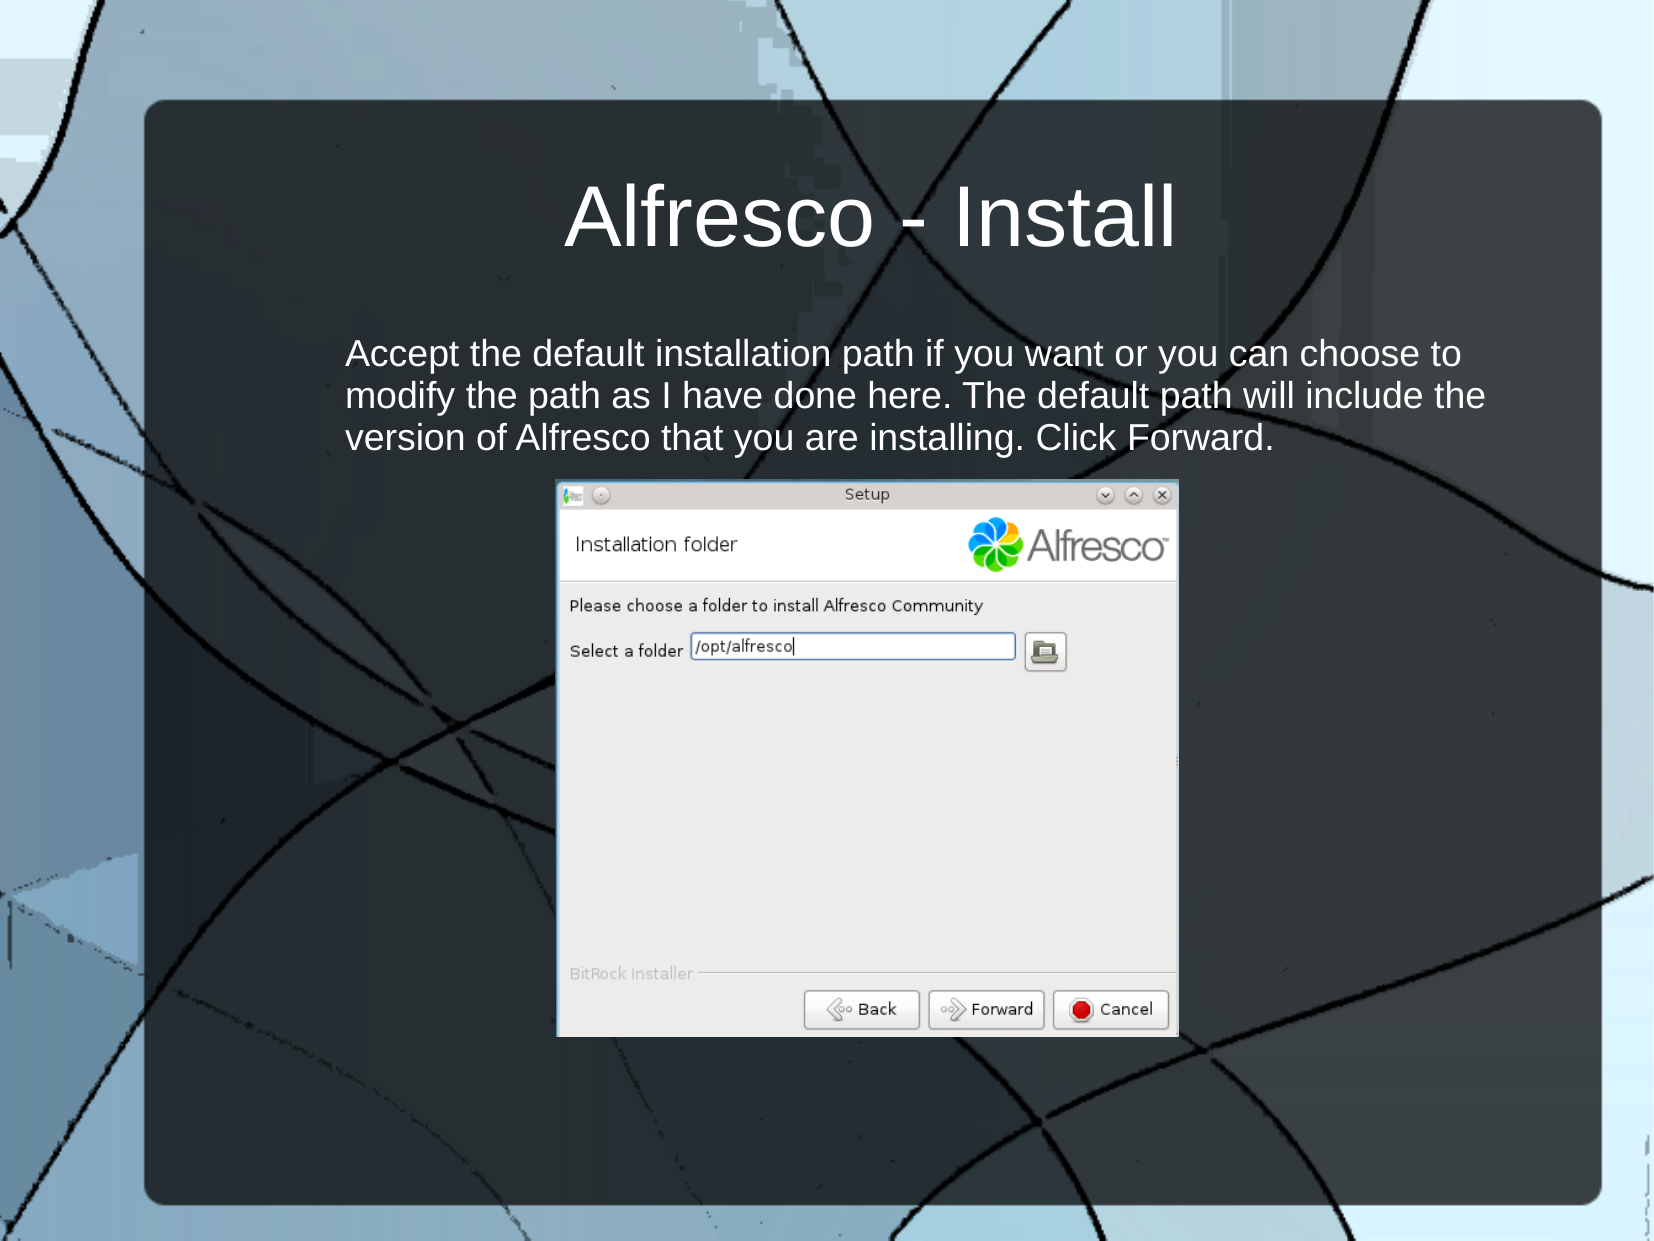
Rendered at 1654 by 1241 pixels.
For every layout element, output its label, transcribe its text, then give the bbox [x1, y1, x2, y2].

text_box Accept the default installation path if you want or you can choose to modify the path as I have done here. The default path will include the version of Alfresco that you are installing. Click Forward. [330, 325, 1516, 595]
title Alfresco - Install [159, 108, 1583, 325]
picture [0, 0, 1654, 1241]
